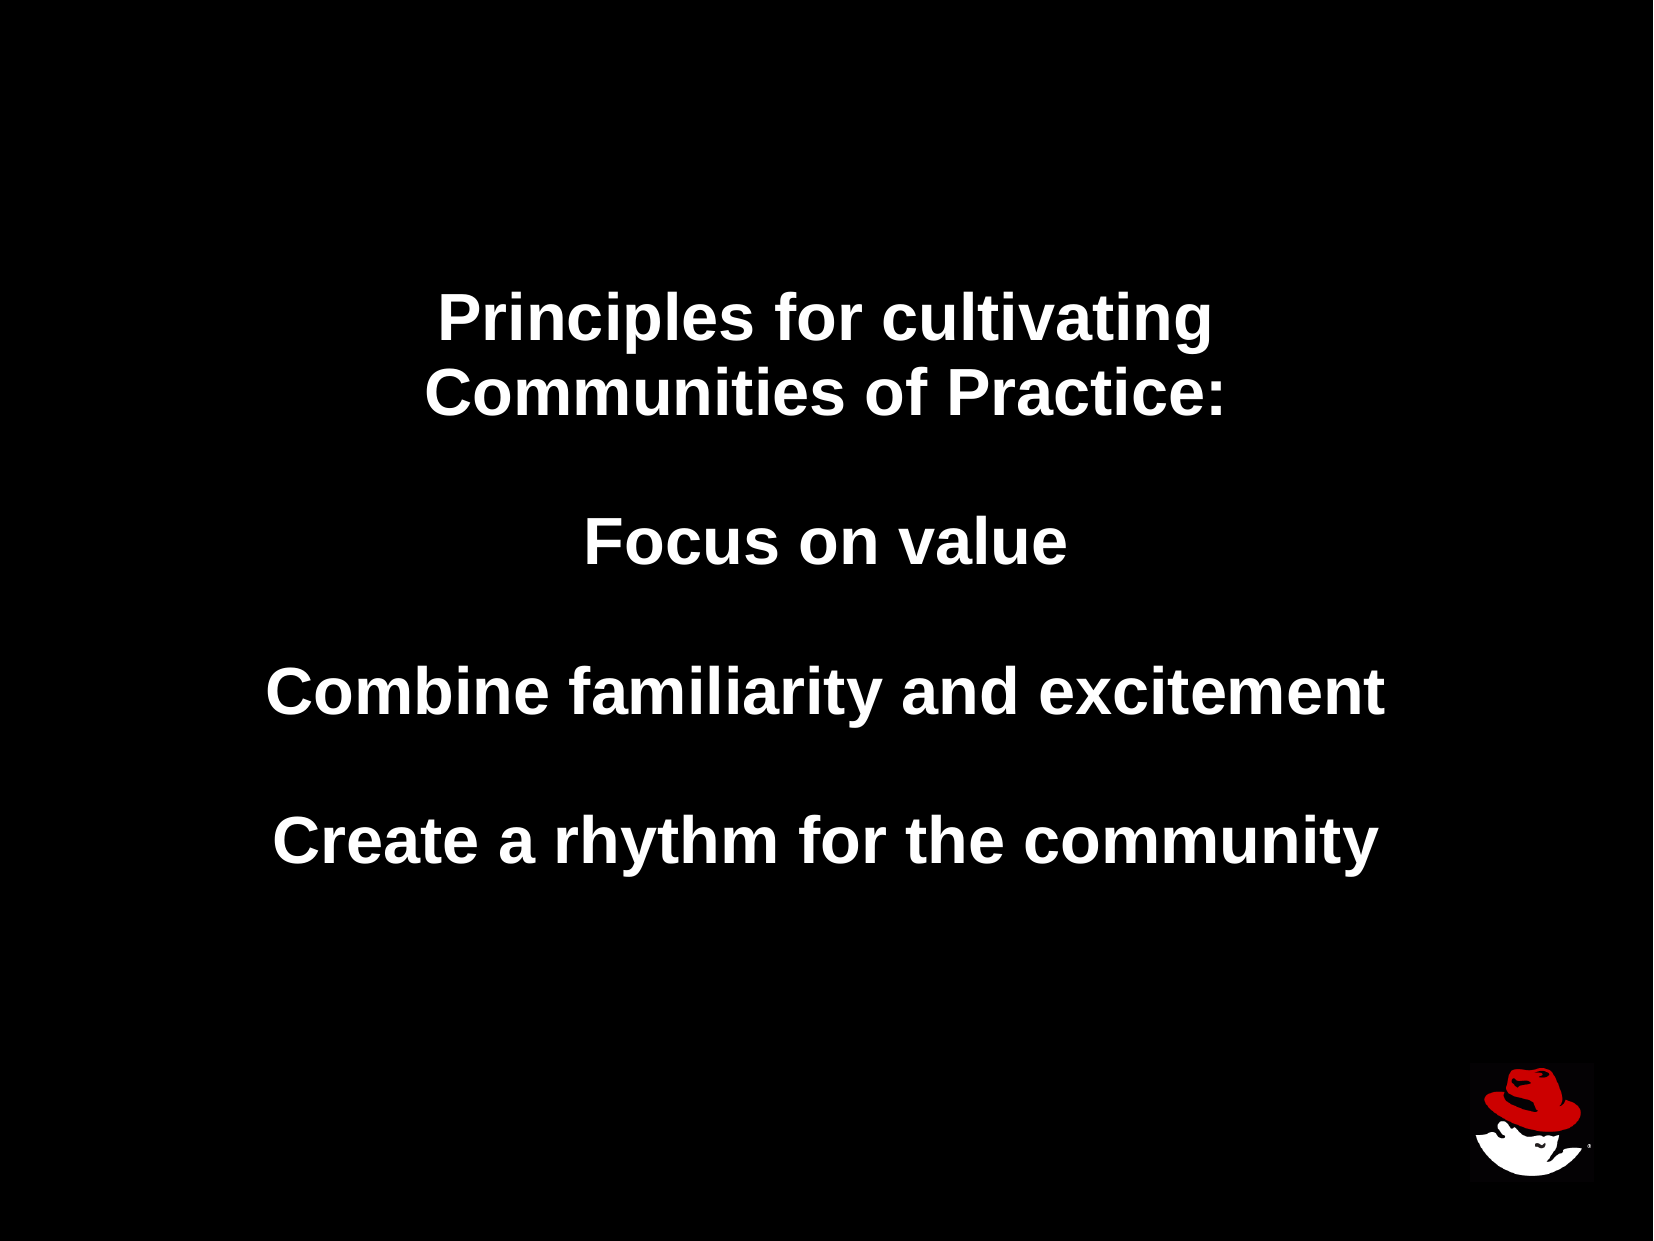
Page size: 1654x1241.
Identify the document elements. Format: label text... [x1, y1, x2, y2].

picture [1470, 1063, 1594, 1182]
subtitle Principles for cultivating Communities of Practice: Focus on value Combine familiarity and excitement Create a rhythm for the community [82, 49, 1571, 1109]
